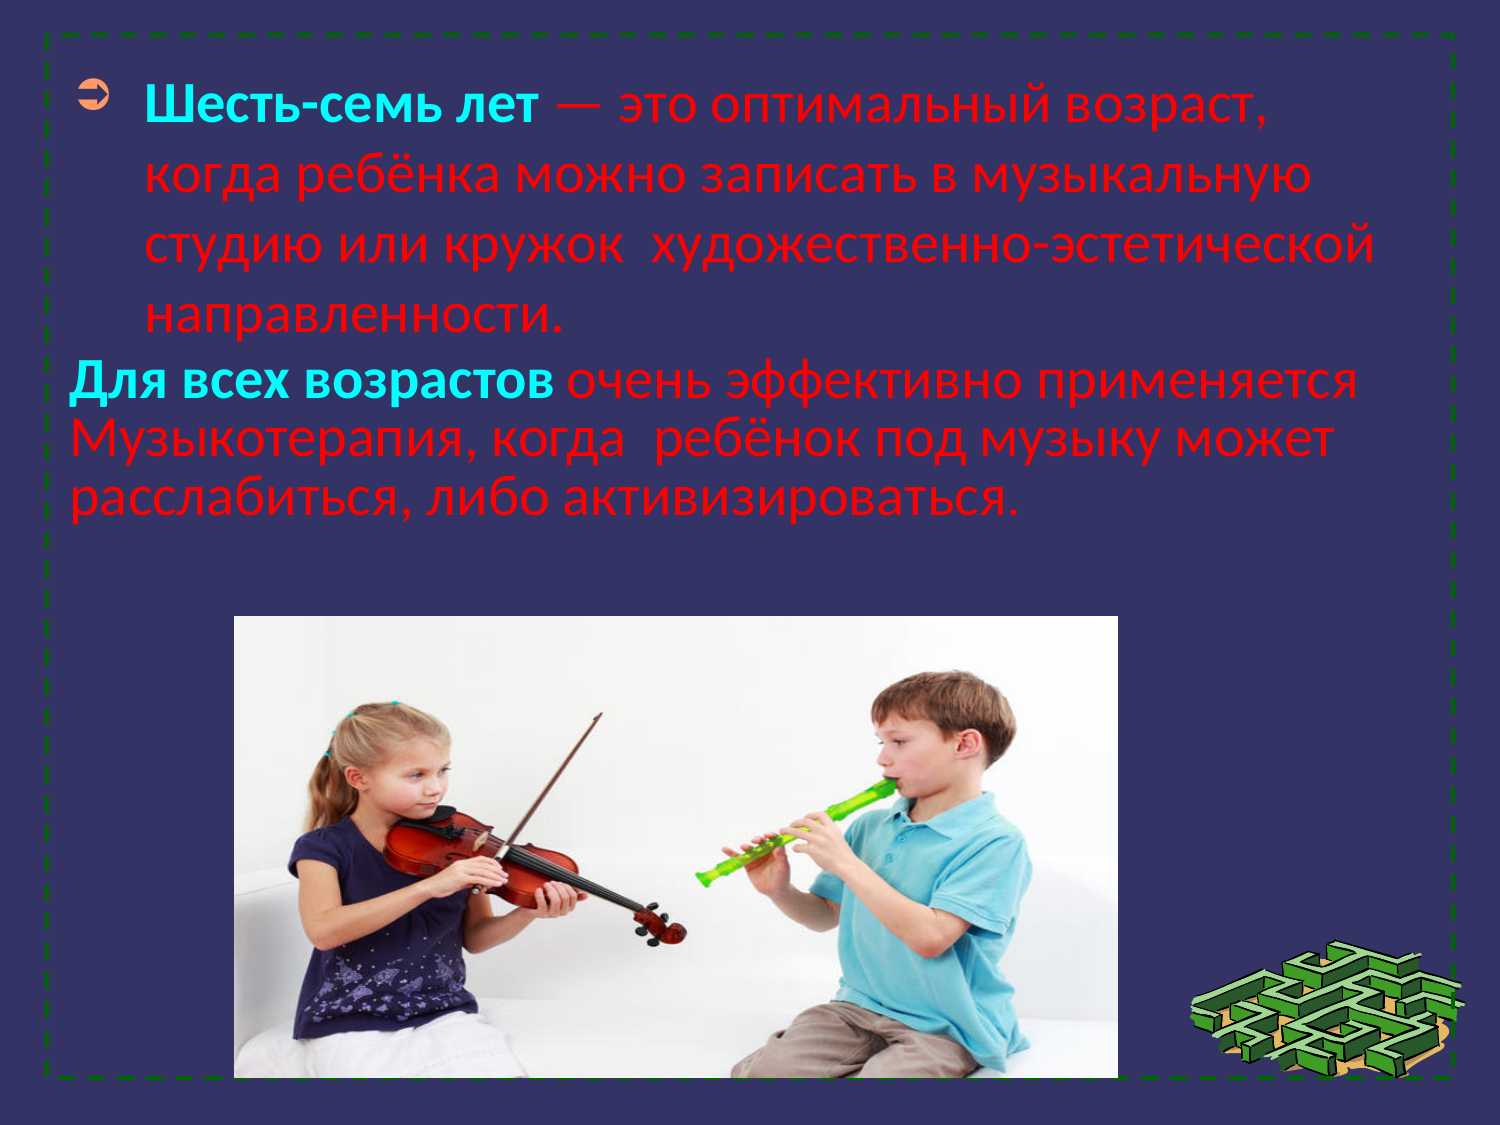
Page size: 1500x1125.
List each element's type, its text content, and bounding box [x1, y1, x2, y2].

list Шесть-семь лет — это оптимальный возраст, когда ребёнка можно записать в музыкальную студию или кружок художественно-эстетической направленности. [46, 57, 1395, 817]
text_box Для всех возрастов очень эффективно применяется Музыкотерапия, когда ребёнок под музыку может расслабиться, либо активизироваться. [54, 347, 1428, 607]
picture [234, 817, 1118, 1079]
